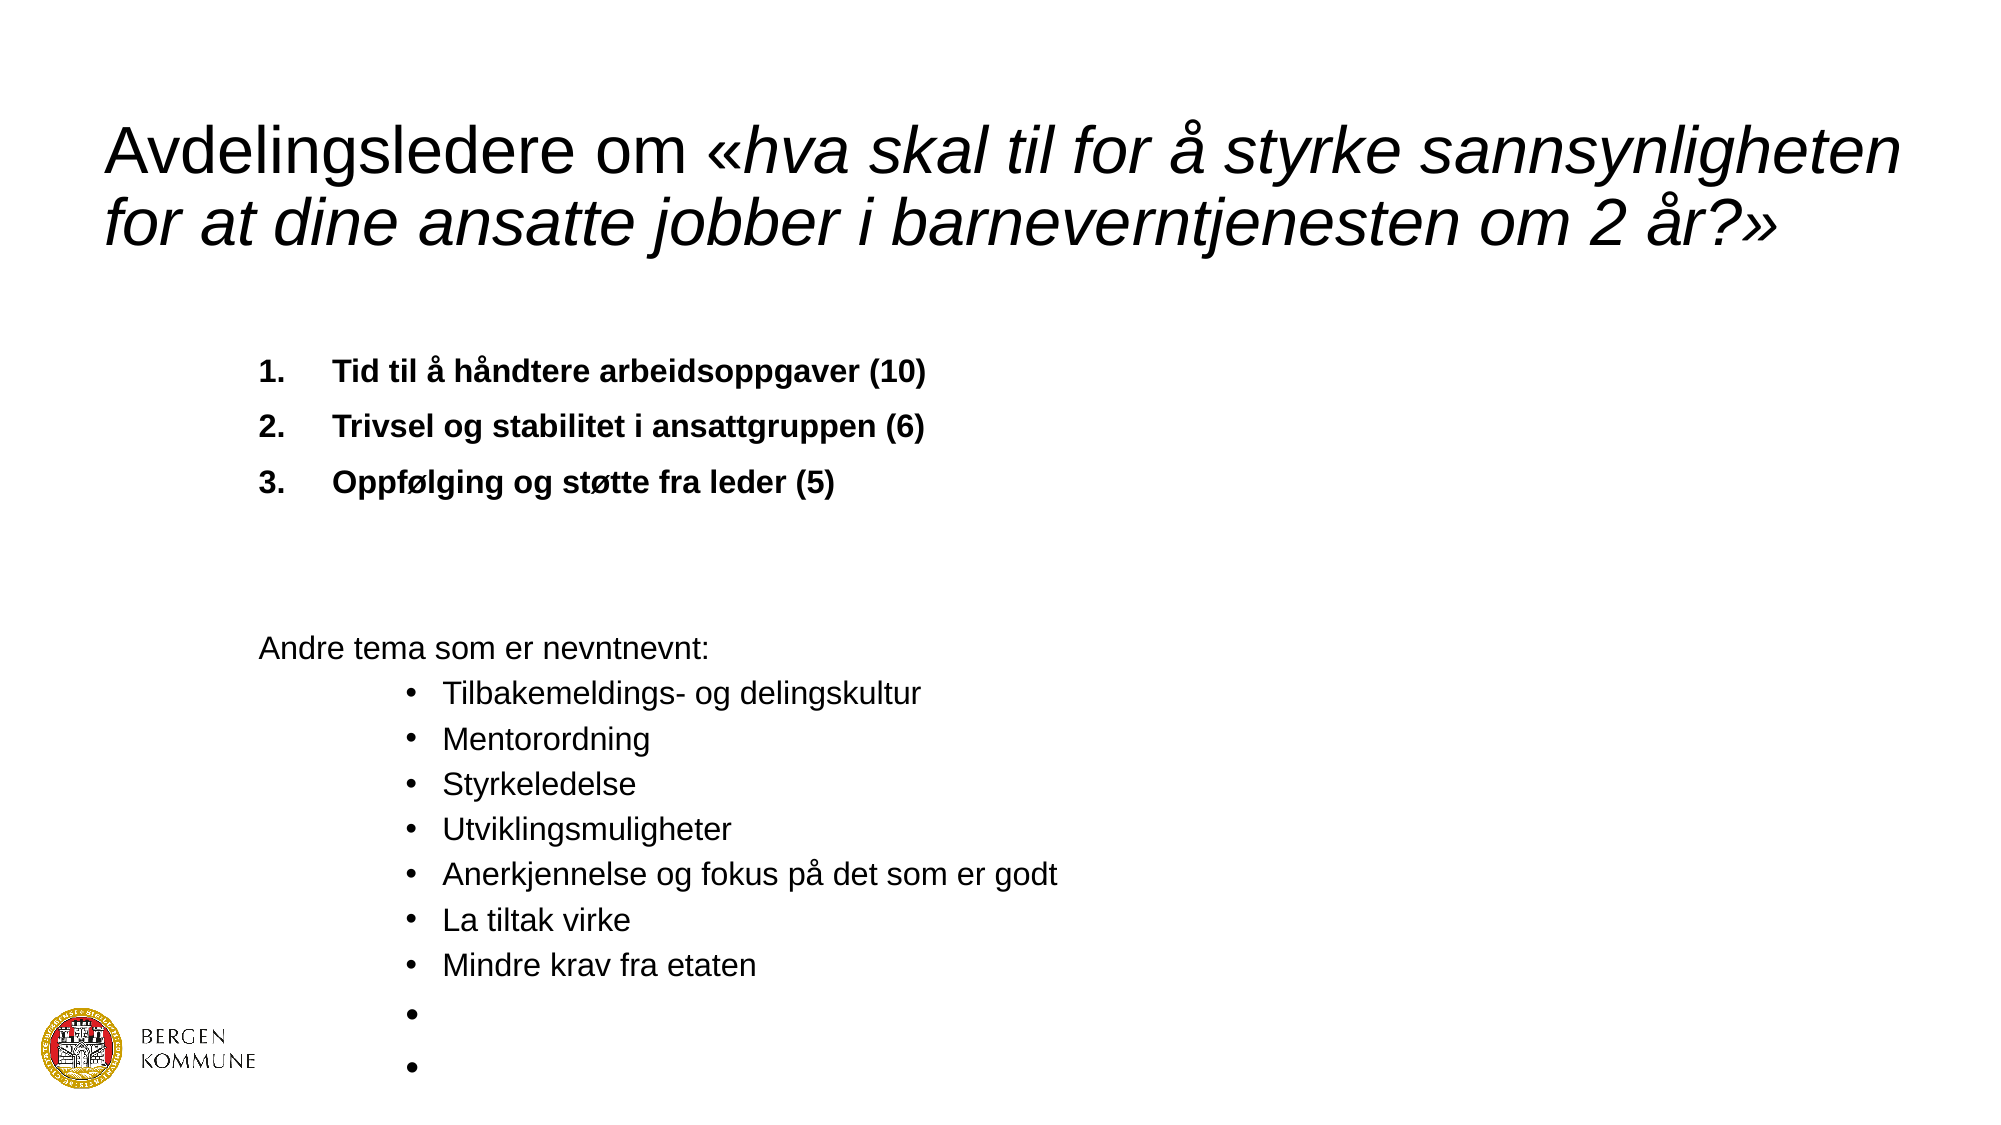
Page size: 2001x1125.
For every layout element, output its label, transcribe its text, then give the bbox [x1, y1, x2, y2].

title Avdelingsledere om «hva skal til for å styrke sannsynligheten for at dine ansatte jobber i barneverntjenesten om 2 år?» [104, 97, 1931, 279]
list Tid til å håndtere arbeidsoppgaver (10) Trivsel og stabilitet i ansattgruppen (6) Oppfølging og støtte fra leder (5) Andre tema som er nevntnevnt: Tilbakemeldings- og delingskultur Mentorordning Styrkeledelse Utviklingsmuligheter Anerkjennelse og fokus på det som er godt La tiltak virke Mindre krav fra etaten [258, 354, 1863, 986]
